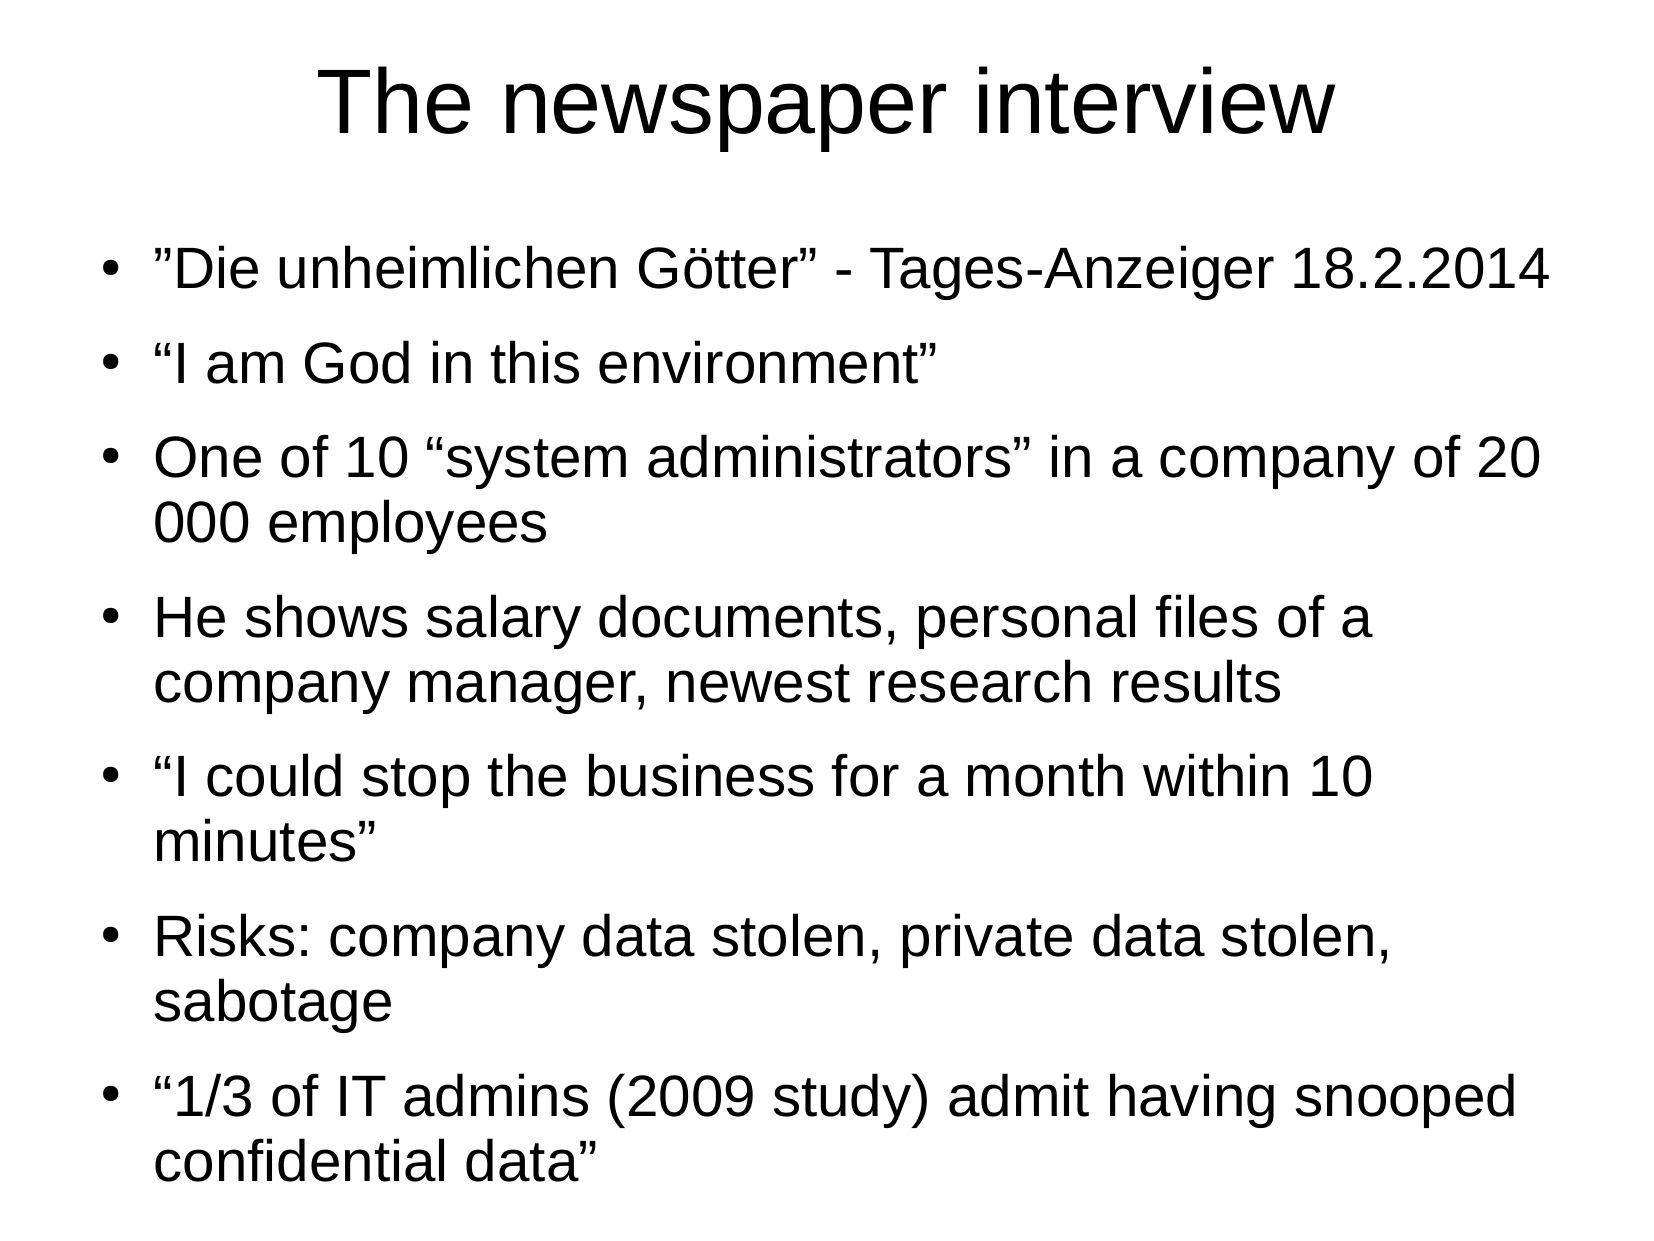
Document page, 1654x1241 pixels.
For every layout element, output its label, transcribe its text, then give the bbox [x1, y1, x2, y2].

title The newspaper interview [82, 49, 1571, 236]
list ”Die unheimlichen Götter” - Tages-Anzeiger 18.2.2014 “I am God in this environment” One of 10 “system administrators” in a company of 20 000 employees He shows salary documents, personal files of a company manager, newest research results “I could stop the business for a month within 10 minutes” Risks: company data stolen, private data stolen, sabotage “1/3 of IT admins (2009 study) admit having snooped confidential data” [82, 236, 1571, 1191]
